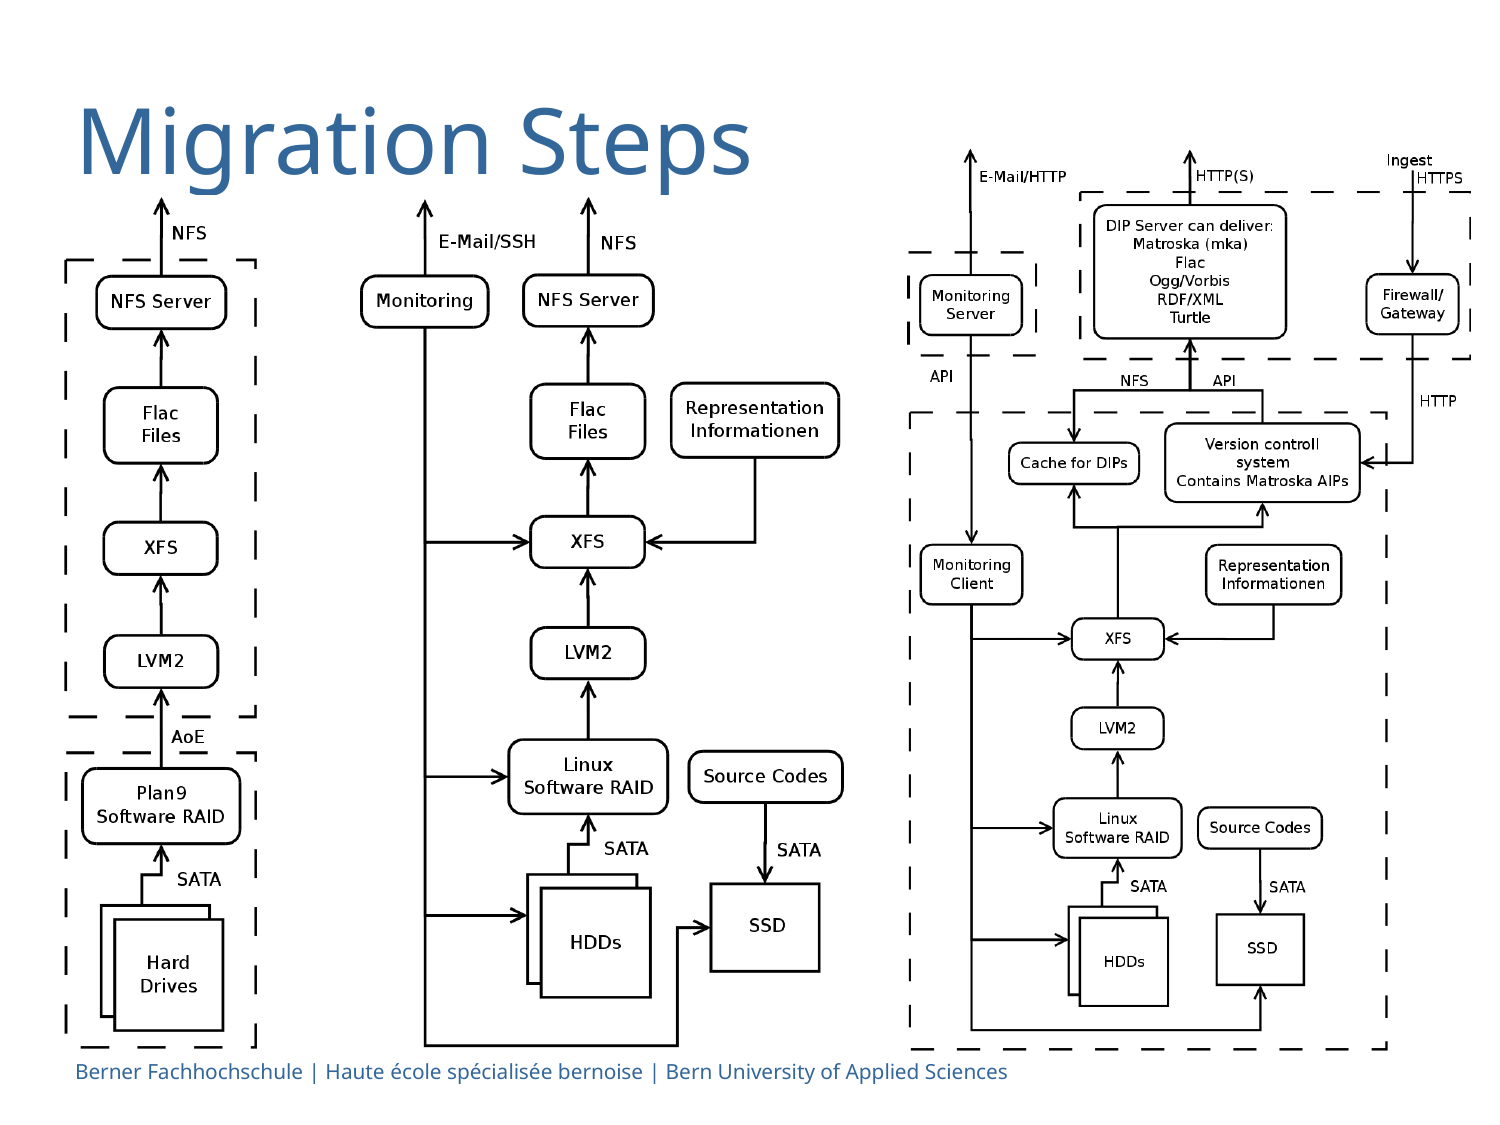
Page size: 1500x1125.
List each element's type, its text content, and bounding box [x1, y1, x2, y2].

picture [907, 147, 1471, 1051]
title Migration Steps [75, 44, 1425, 233]
picture [64, 195, 301, 1049]
picture [360, 195, 892, 1048]
